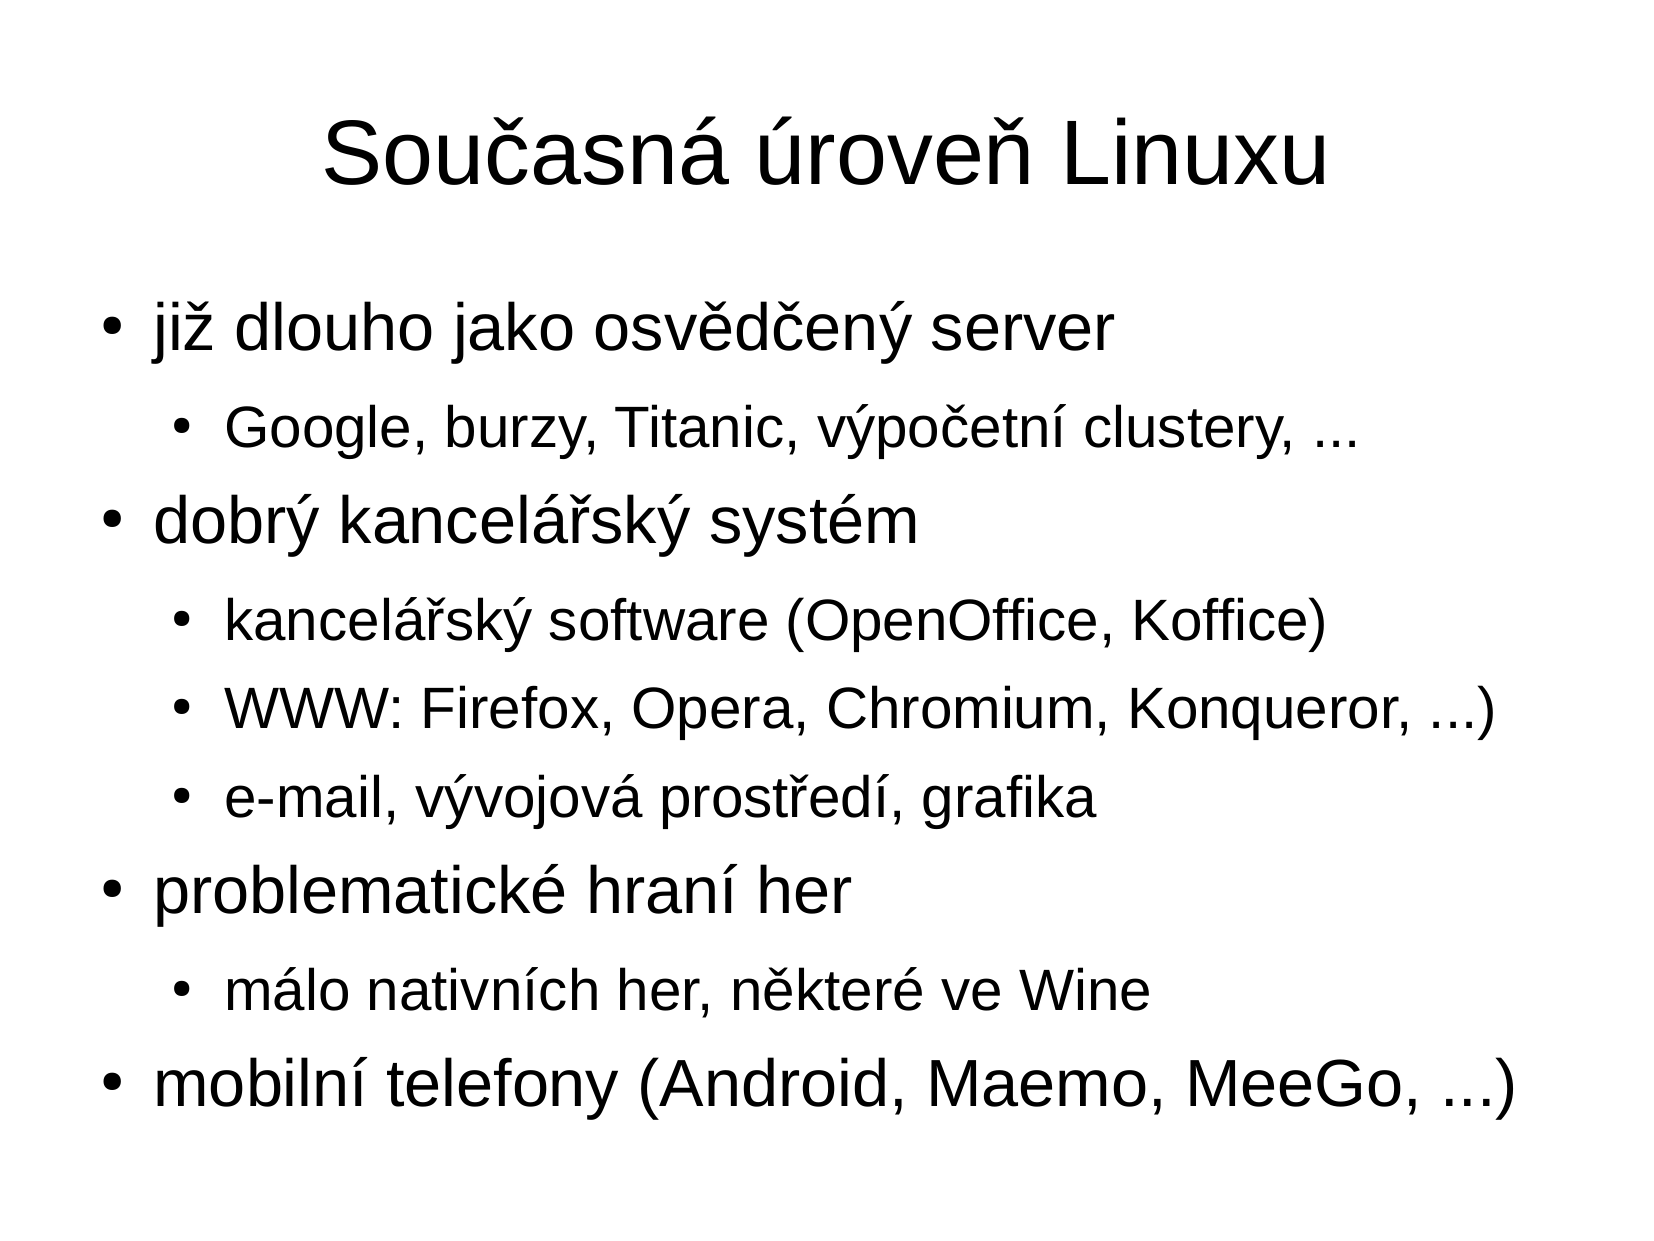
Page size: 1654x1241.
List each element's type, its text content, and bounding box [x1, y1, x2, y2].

title Současná úroveň Linuxu [82, 56, 1571, 250]
list již dlouho jako osvědčený server Google, burzy, Titanic, výpočetní clustery, ... dobrý kancelářský systém kancelářský software (OpenOffice, Koffice) WWW: Firefox, Opera, Chromium, Konqueror, ...) e-mail, vývojová prostředí, grafika problematické hraní her málo nativních her, některé ve Wine mobilní telefony (Android, Maemo, MeeGo, ...) [82, 290, 1571, 1120]
